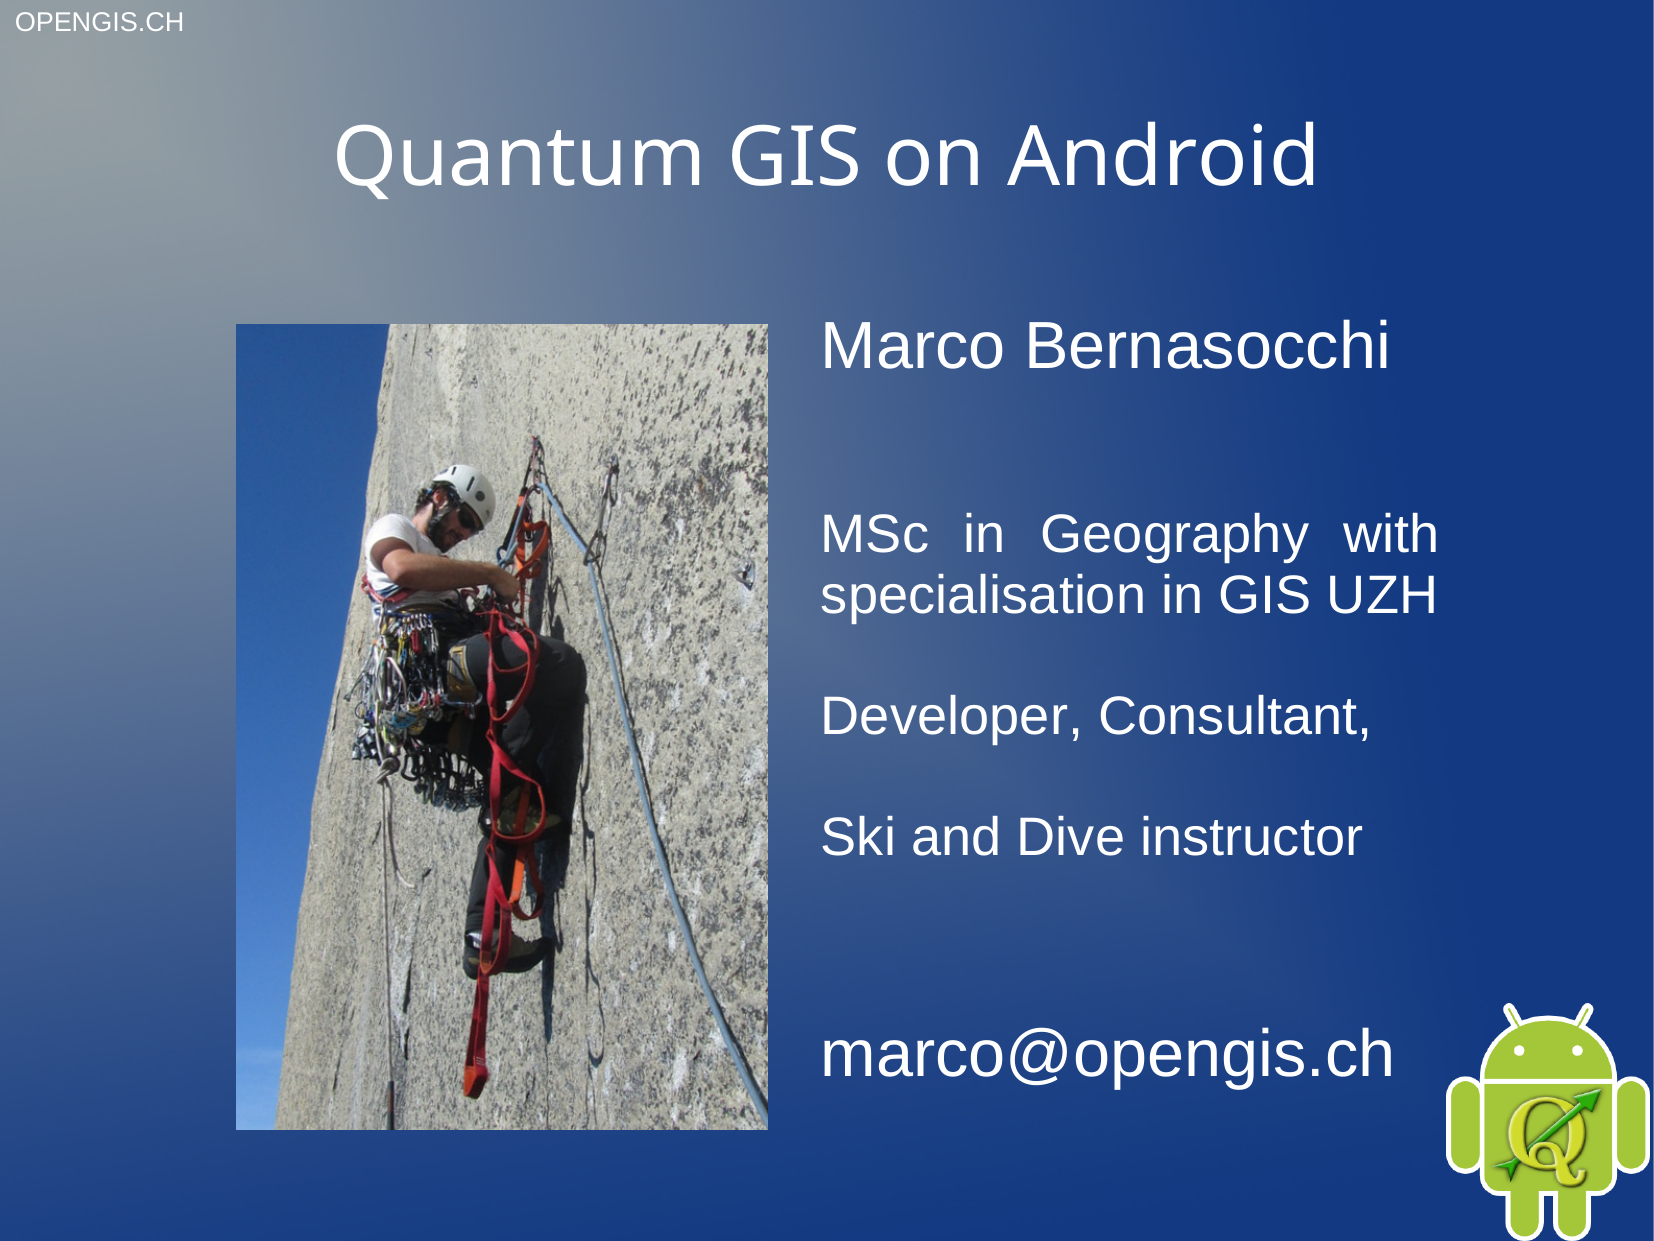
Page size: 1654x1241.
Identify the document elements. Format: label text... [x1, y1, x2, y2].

picture [0, 0, 1654, 1241]
title Quantum GIS on Android [82, 49, 1571, 257]
subtitle Marco Bernasocchi MSc in Geography with specialisation in GIS UZH Developer, Consultant, Ski and Dive instructor marco@opengis.ch [820, 276, 1441, 1123]
